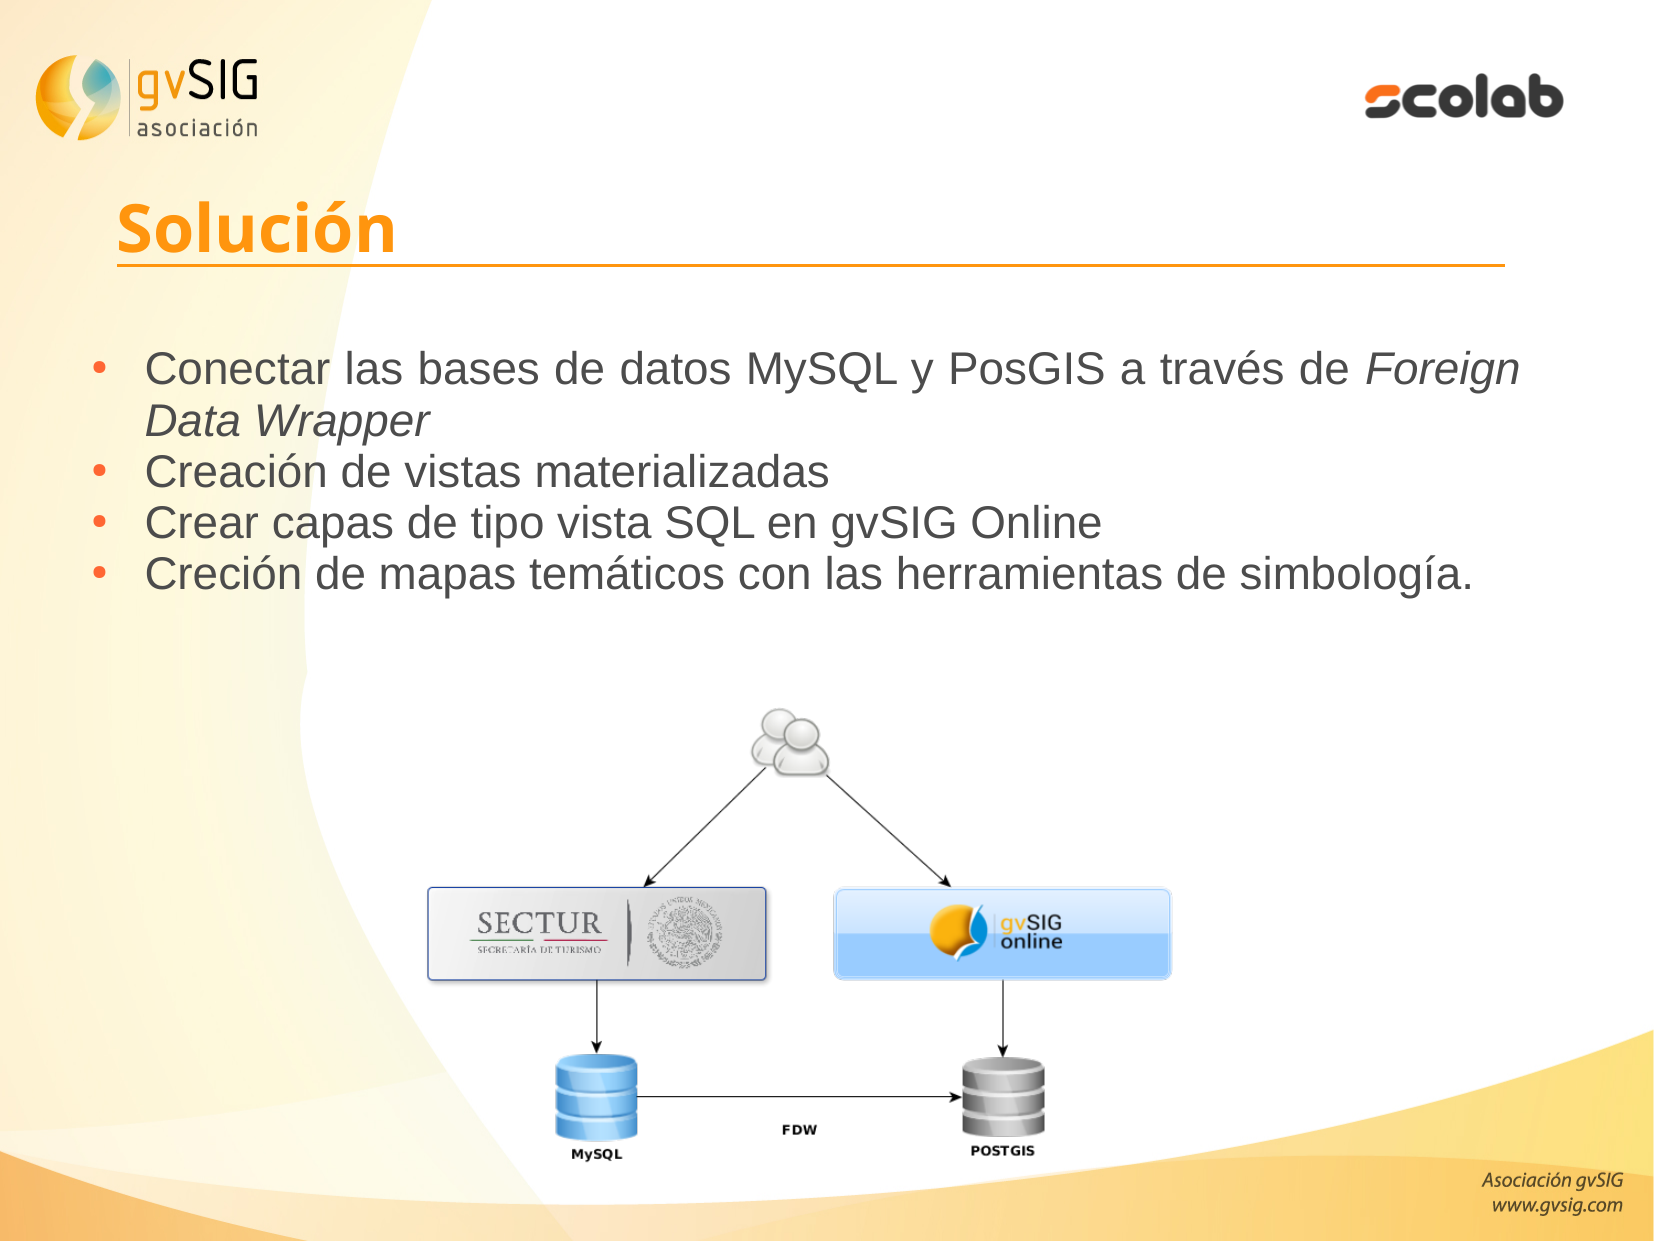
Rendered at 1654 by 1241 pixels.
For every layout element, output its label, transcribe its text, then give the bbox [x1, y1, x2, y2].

title Solución [116, 177, 1605, 276]
picture [0, 0, 1654, 1241]
text_box Conectar las bases de datos MySQL y PosGIS a través de Foreign Data Wrapper Creación de vistas materializadas Crear capas de tipo vista SQL en gvSIG Online Creción de mapas temáticos con las herramientas de simbología. [59, 284, 1536, 1093]
